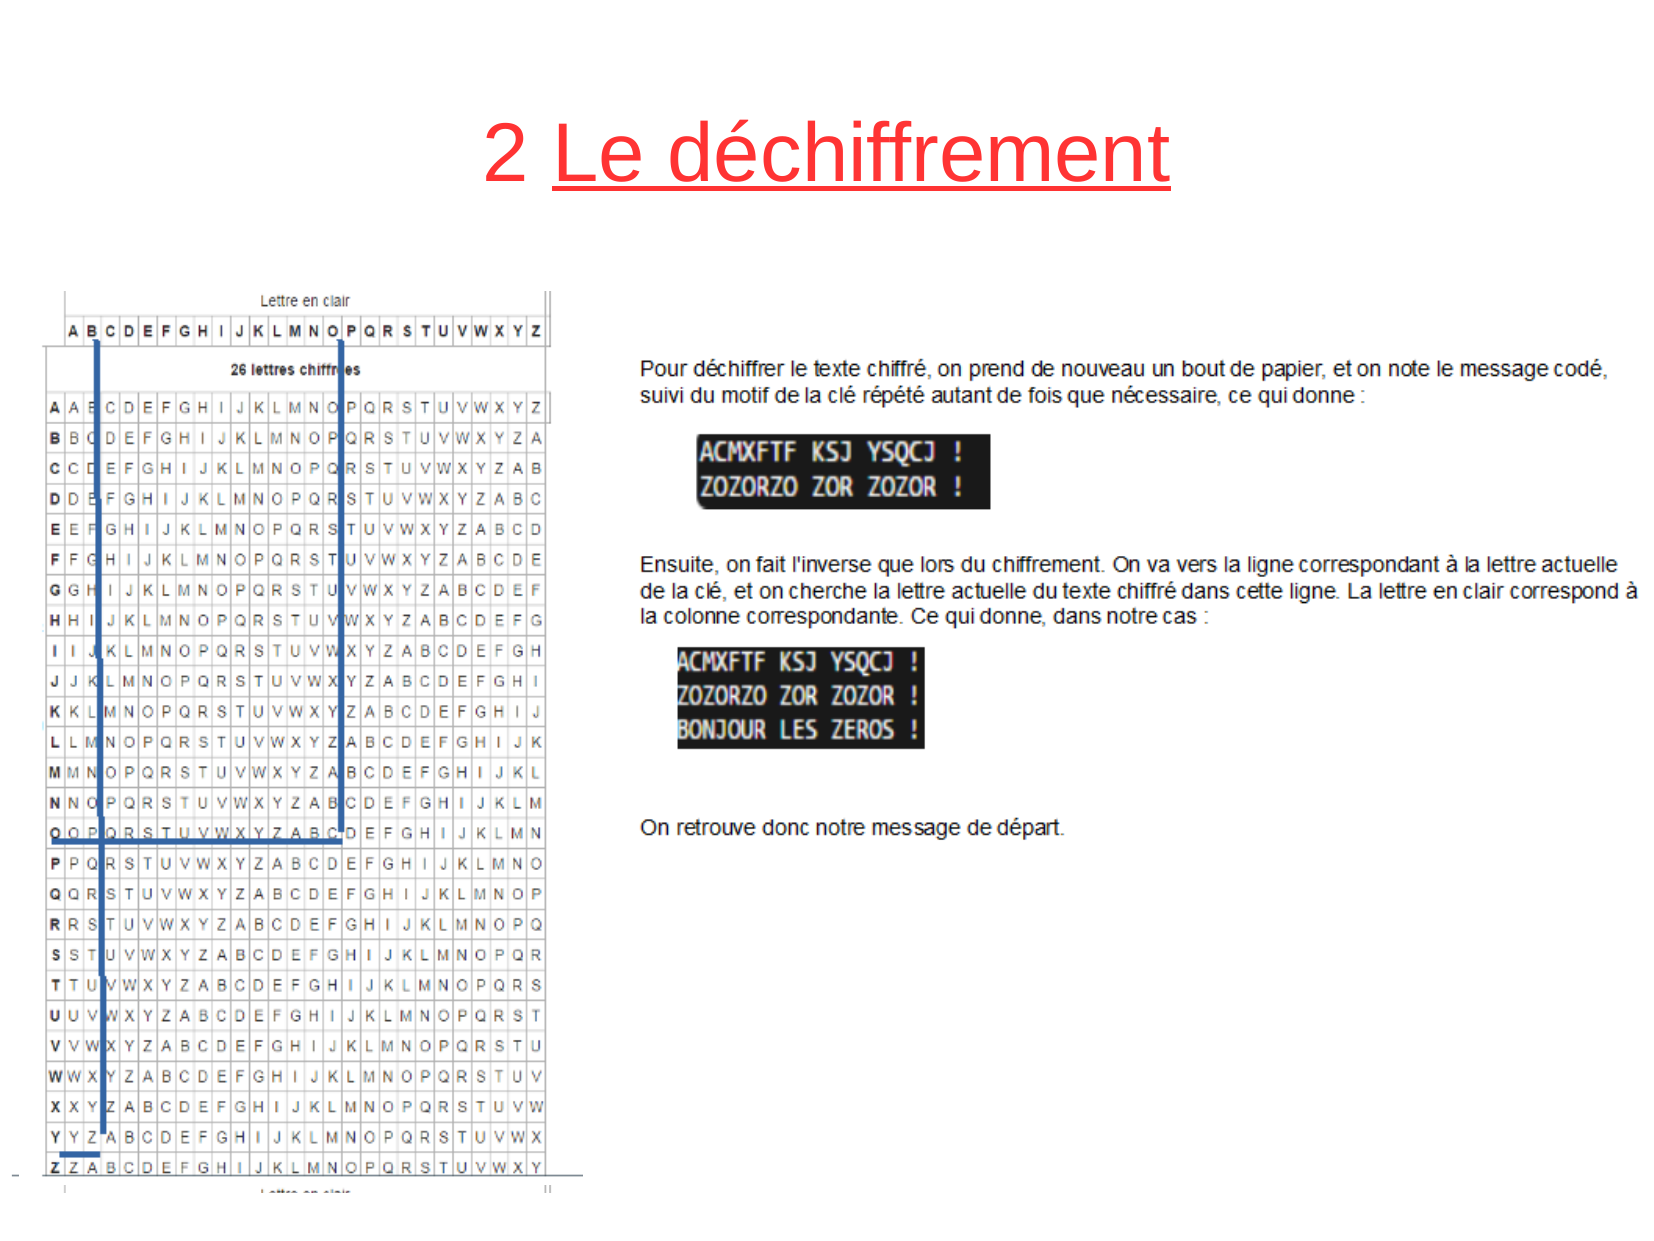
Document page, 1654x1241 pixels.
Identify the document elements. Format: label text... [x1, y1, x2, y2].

title 2 Le déchiffrement [82, 49, 1571, 257]
picture [559, 353, 1654, 851]
list [11, 283, 591, 1193]
